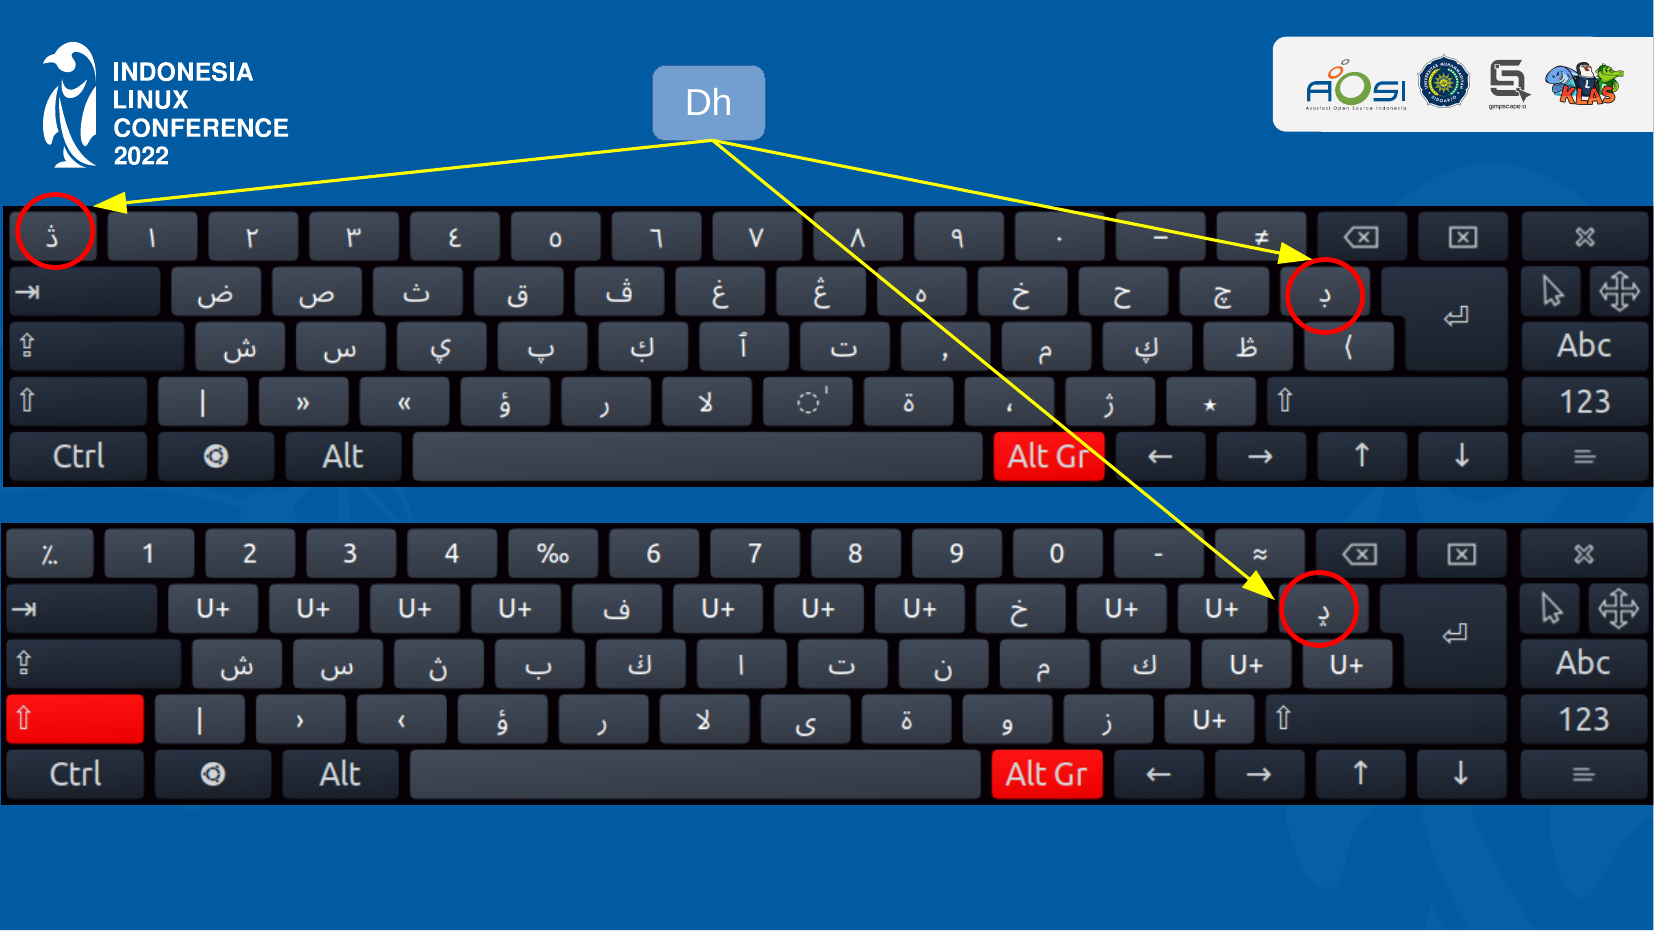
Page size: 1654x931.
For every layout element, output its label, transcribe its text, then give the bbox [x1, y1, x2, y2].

picture [3, 206, 1134, 488]
picture [1, 523, 1654, 805]
picture [1417, 54, 1471, 108]
picture [21, 206, 90, 265]
text_box Dh [652, 65, 766, 141]
picture [1291, 262, 1360, 330]
picture [797, 206, 1654, 488]
picture [1545, 62, 1624, 105]
